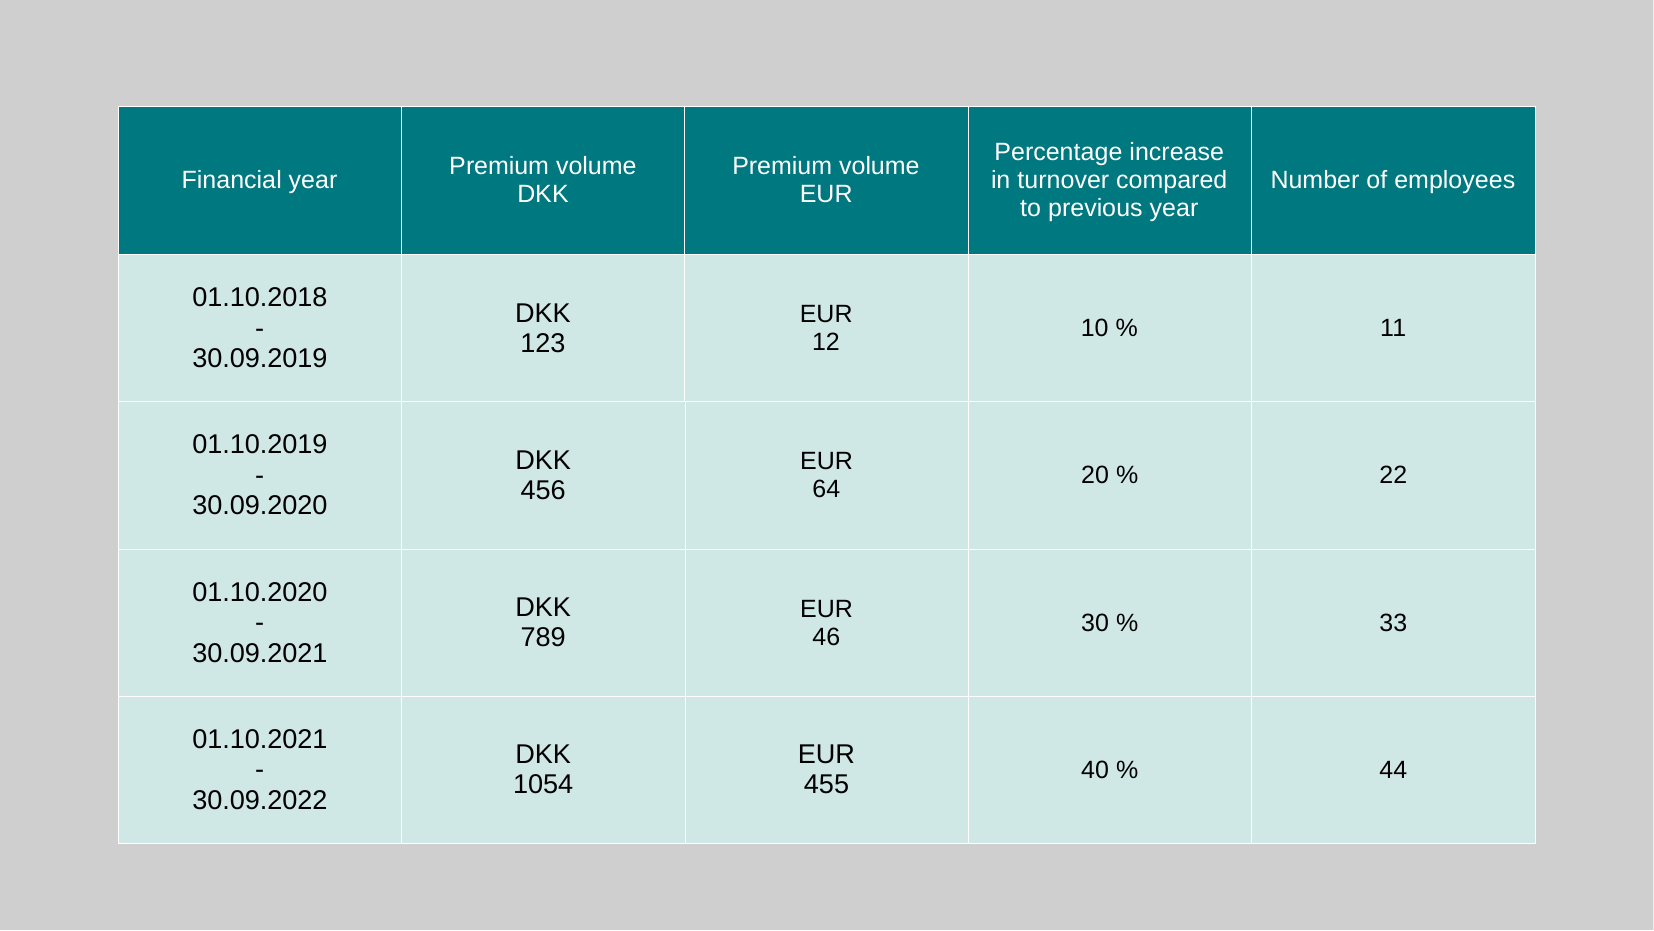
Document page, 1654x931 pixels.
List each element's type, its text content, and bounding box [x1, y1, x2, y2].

table_header 11 [1252, 255, 1535, 401]
table_header 01.10.2019 - 30.09.2020 [119, 402, 401, 549]
table_header Number of employees [1252, 107, 1535, 254]
table_header Premium volume DKK [402, 107, 684, 254]
table_header 40 % [969, 697, 1251, 843]
table_header DKK 123 [402, 255, 684, 401]
table_header EUR 46 [686, 550, 968, 696]
table_header 44 [1252, 697, 1535, 843]
table_header EUR 64 [686, 402, 968, 549]
table_header Financial year [119, 107, 401, 254]
table_header DKK 789 [402, 550, 685, 696]
table_header DKK 1054 [402, 697, 685, 843]
table_header EUR 455 [686, 697, 968, 843]
table_header Premium volume EUR [685, 107, 968, 254]
table_header 22 [1252, 402, 1535, 549]
table_header EUR 12 [685, 255, 968, 401]
table_header Percentage increase in turnover compared to previous year [969, 107, 1251, 254]
table_header 10 % [969, 255, 1251, 401]
table_header 01.10.2020 - 30.09.2021 [119, 550, 401, 696]
table_header 01.10.2021 - 30.09.2022 [119, 697, 401, 843]
table_header 33 [1252, 550, 1535, 696]
table_header 01.10.2018 - 30.09.2019 [119, 255, 401, 401]
table_header DKK 456 [402, 402, 685, 549]
table_header 20 % [969, 402, 1251, 549]
table_header 30 % [969, 550, 1251, 696]
